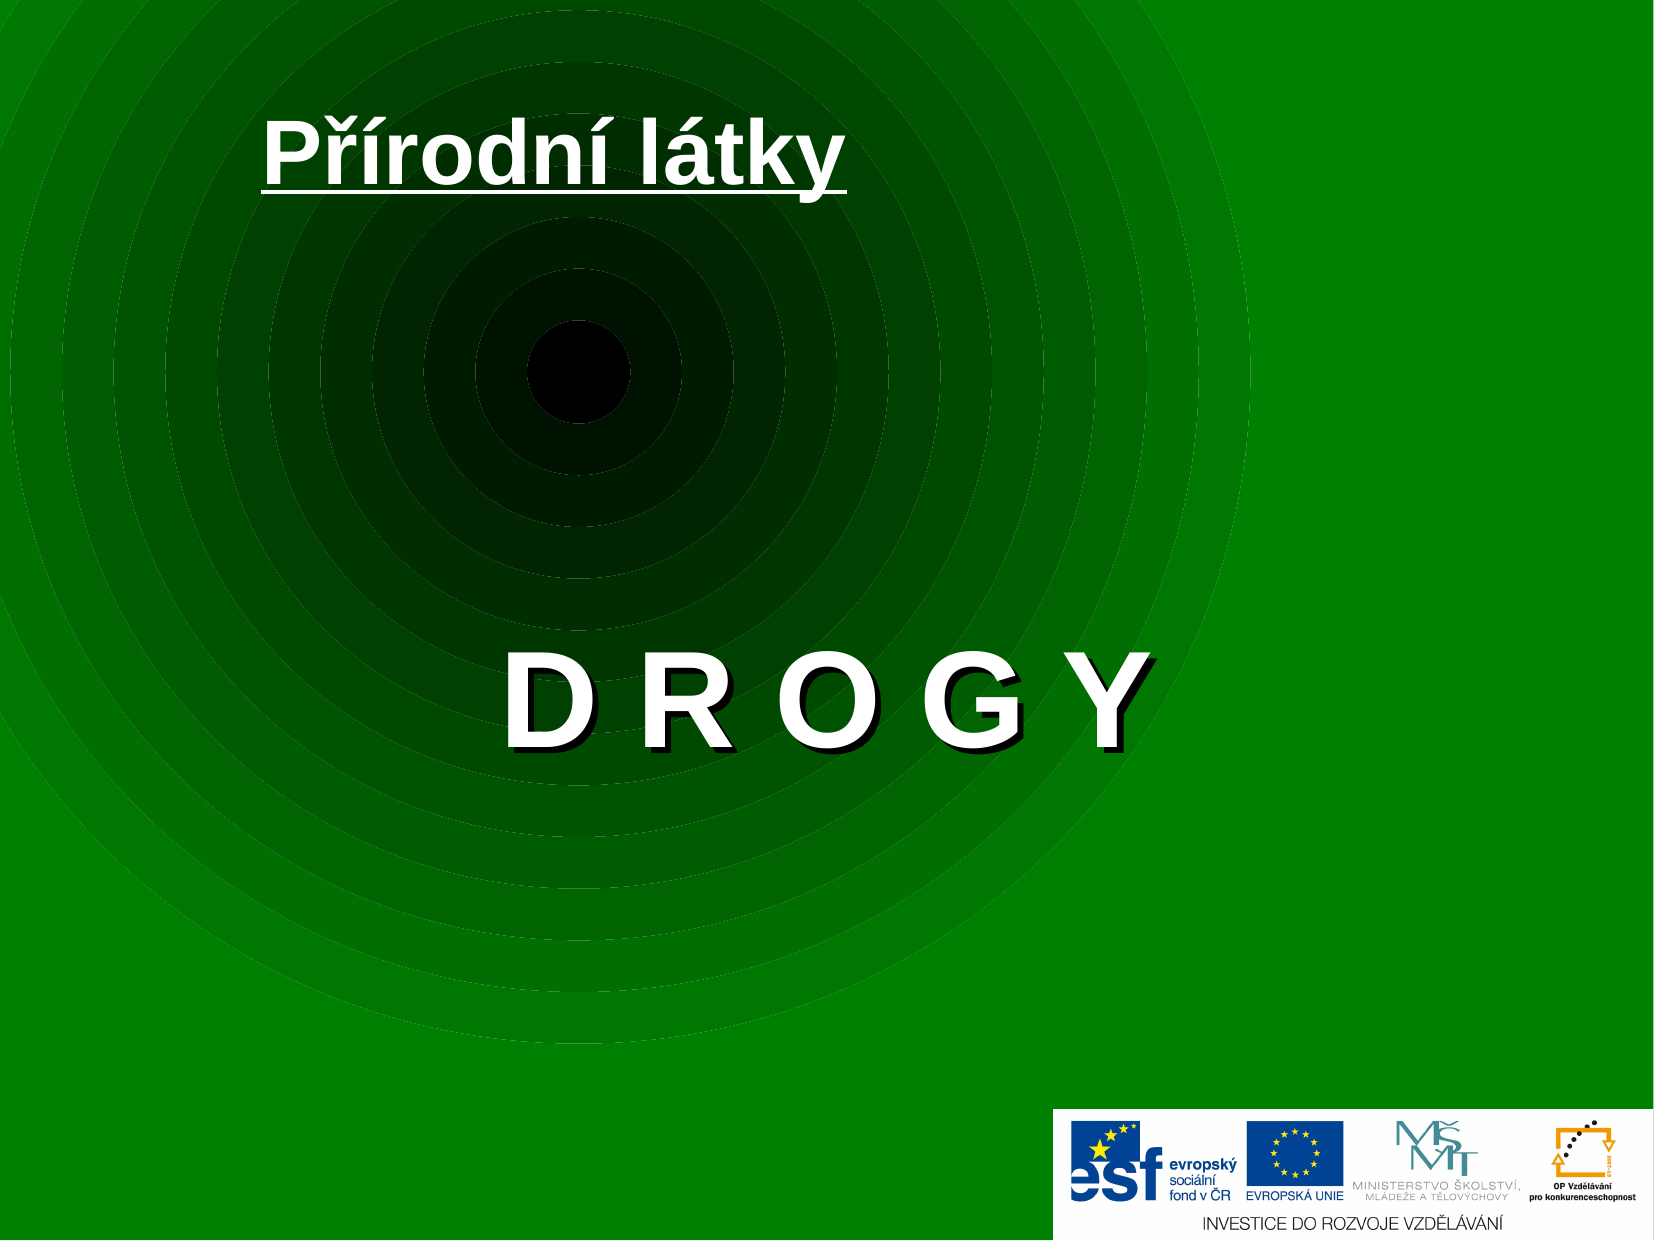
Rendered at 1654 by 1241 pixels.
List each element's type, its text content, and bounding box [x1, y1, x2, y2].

subtitle D R O G Y [82, 290, 1571, 1109]
picture [1053, 1109, 1654, 1241]
title Přírodní látky [82, 49, 1571, 257]
